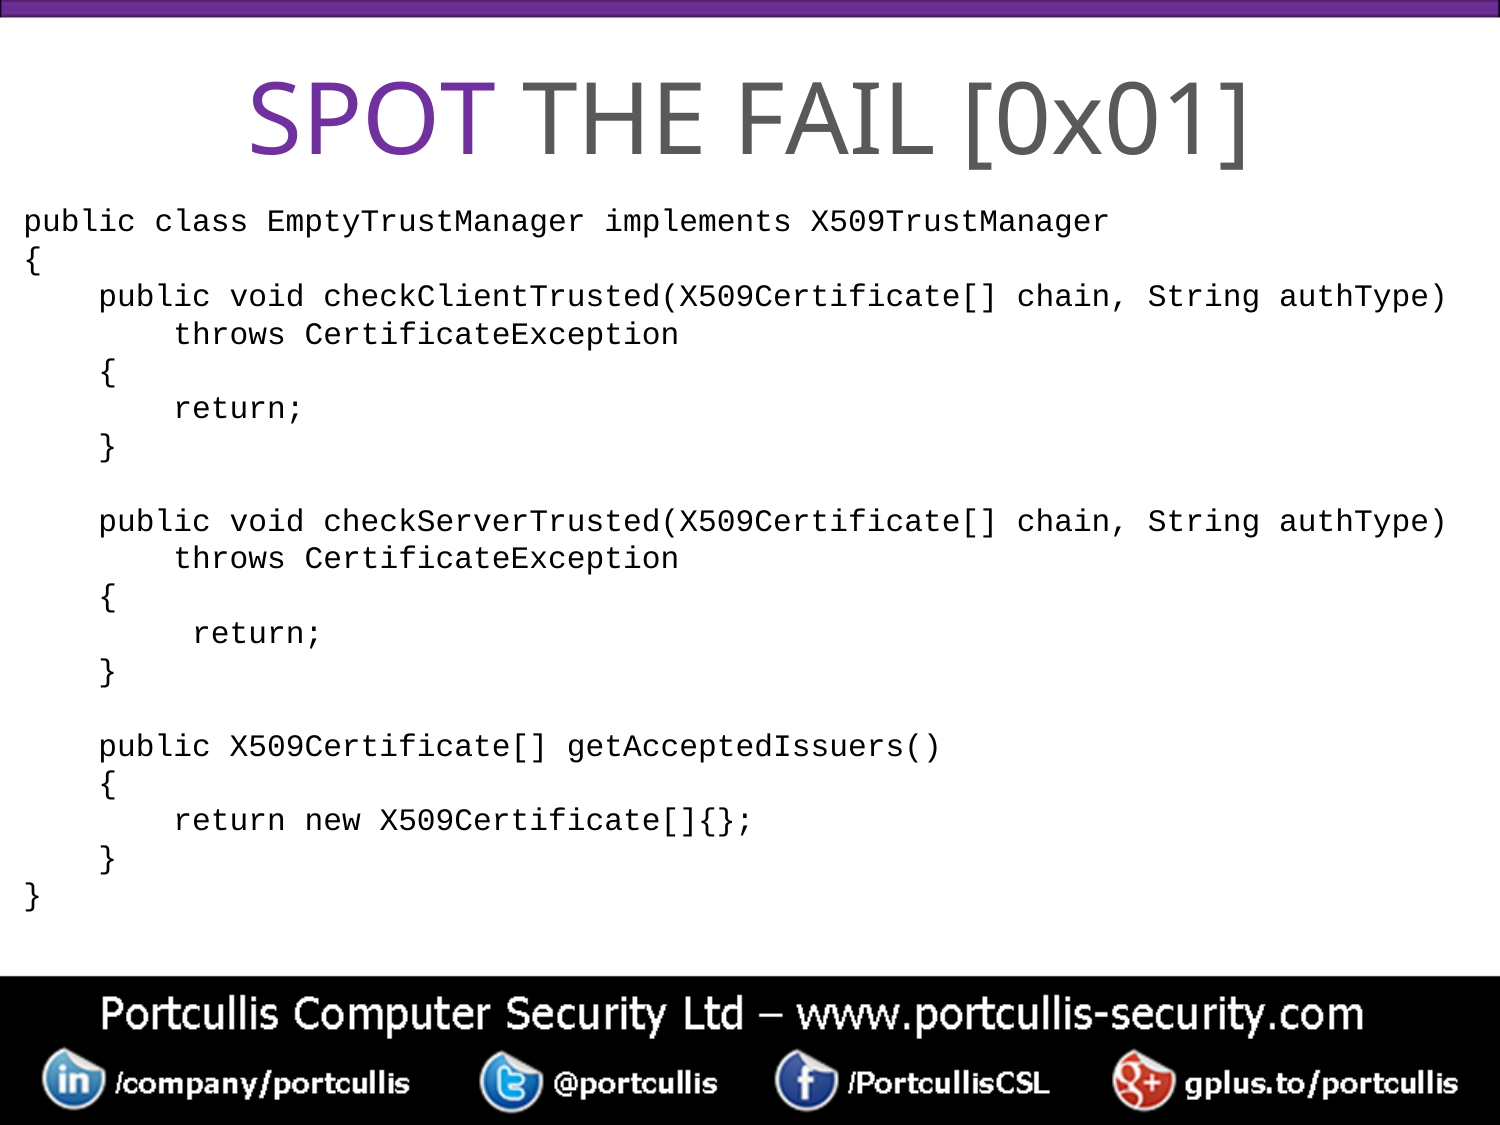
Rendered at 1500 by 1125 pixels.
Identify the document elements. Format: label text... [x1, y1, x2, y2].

picture [0, 969, 1500, 1125]
title SPOT THE FAIL [0x01] [0, 42, 1500, 200]
list public class EmptyTrustManager implements X509TrustManager { public void checkClientTrusted(X509Certificate[] chain, String authType) throws CertificateException { return; } public void checkServerTrusted(X509Certificate[] chain, String authType) throws CertificateException { return; } public X509Certificate[] getAcceptedIssuers() { return new X509Certificate[]{}; } } [0, 200, 1500, 969]
picture [0, 0, 1500, 42]
